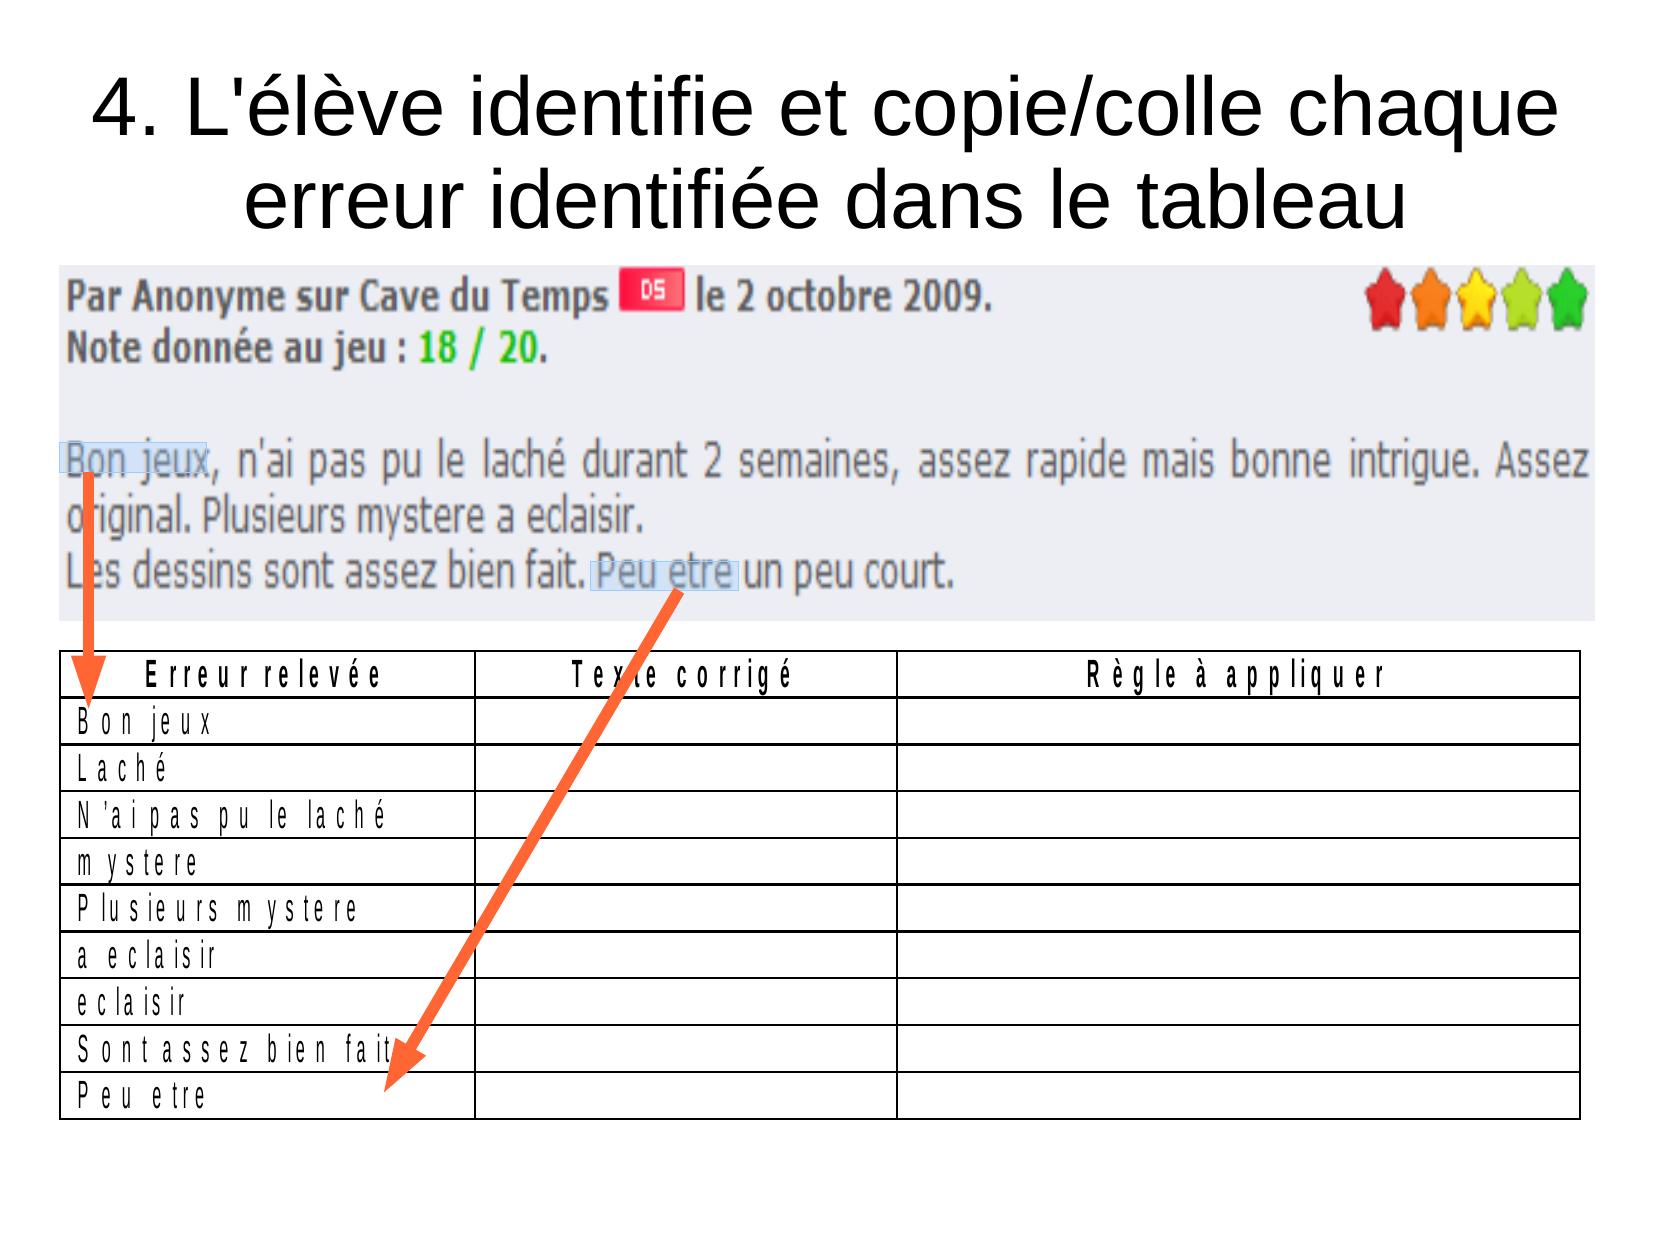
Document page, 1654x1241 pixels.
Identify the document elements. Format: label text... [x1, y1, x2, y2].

text_box [590, 561, 739, 591]
title 4. L'élève identifie et copie/colle chaque erreur identifiée dans le tableau [82, 49, 1571, 257]
picture [59, 649, 1595, 1211]
picture [59, 265, 1595, 621]
text_box [59, 442, 207, 473]
picture [59, 473, 83, 621]
